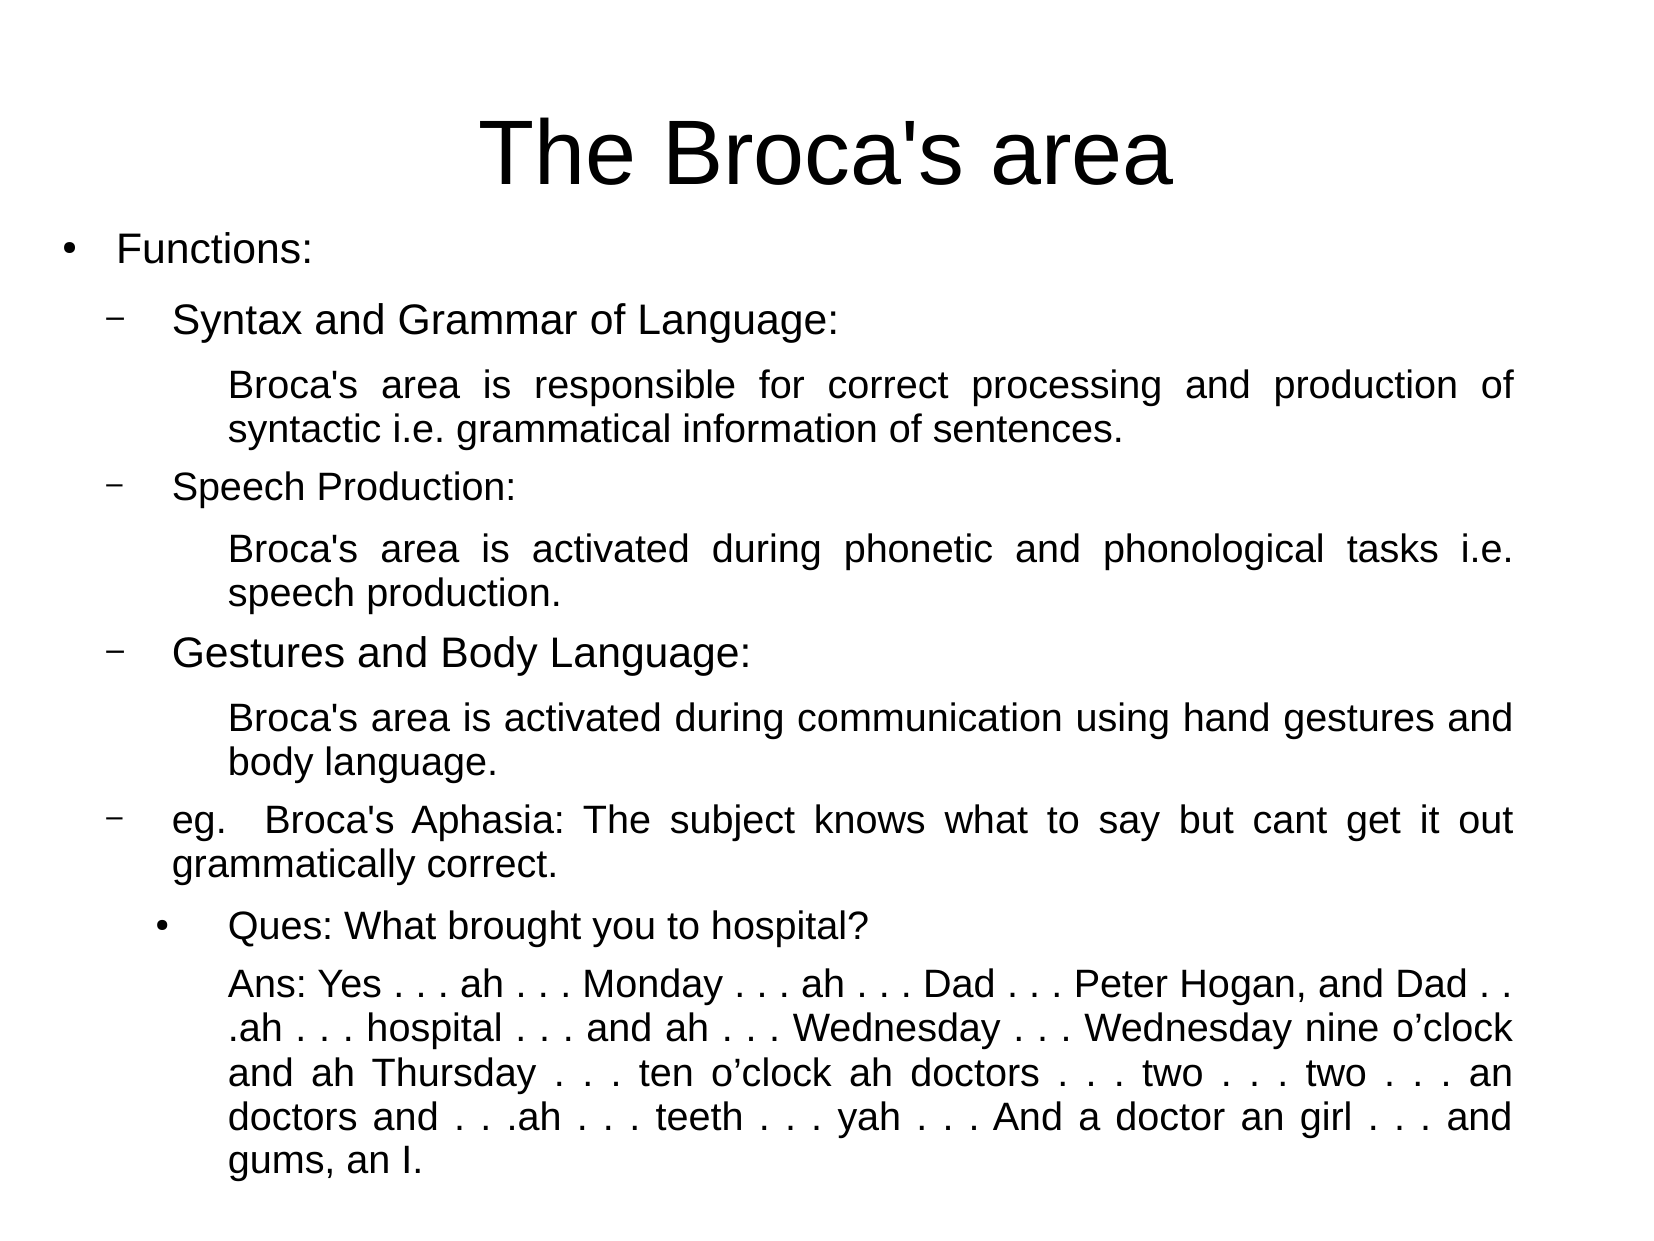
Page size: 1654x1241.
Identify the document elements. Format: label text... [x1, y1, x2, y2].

list Functions: Syntax and Grammar of Language: Broca's area is responsible for correct processing and production of syntactic i.e. grammatical information of sentences. Speech Production: Broca's area is activated during phonetic and phonological tasks i.e. speech production. Gestures and Body Language: Broca's area is activated during communication using hand gestures and body language. eg. Broca's Aphasia: The subject knows what to say but cant get it out grammatically correct. Ques: What brought you to hospital? Ans: Yes . . . ah . . . Monday . . . ah . . . Dad . . . Peter Hogan, and Dad . . .ah . . . hospital . . . and ah . . . Wednesday . . . Wednesday nine o’clock and ah Thursday . . . ten o’clock ah doctors . . . two . . . two . . . an doctors and . . .ah . . . teeth . . . yah . . . And a doctor an girl . . . and gums, an I. [60, 225, 1516, 1186]
title The Broca's area [82, 49, 1571, 257]
